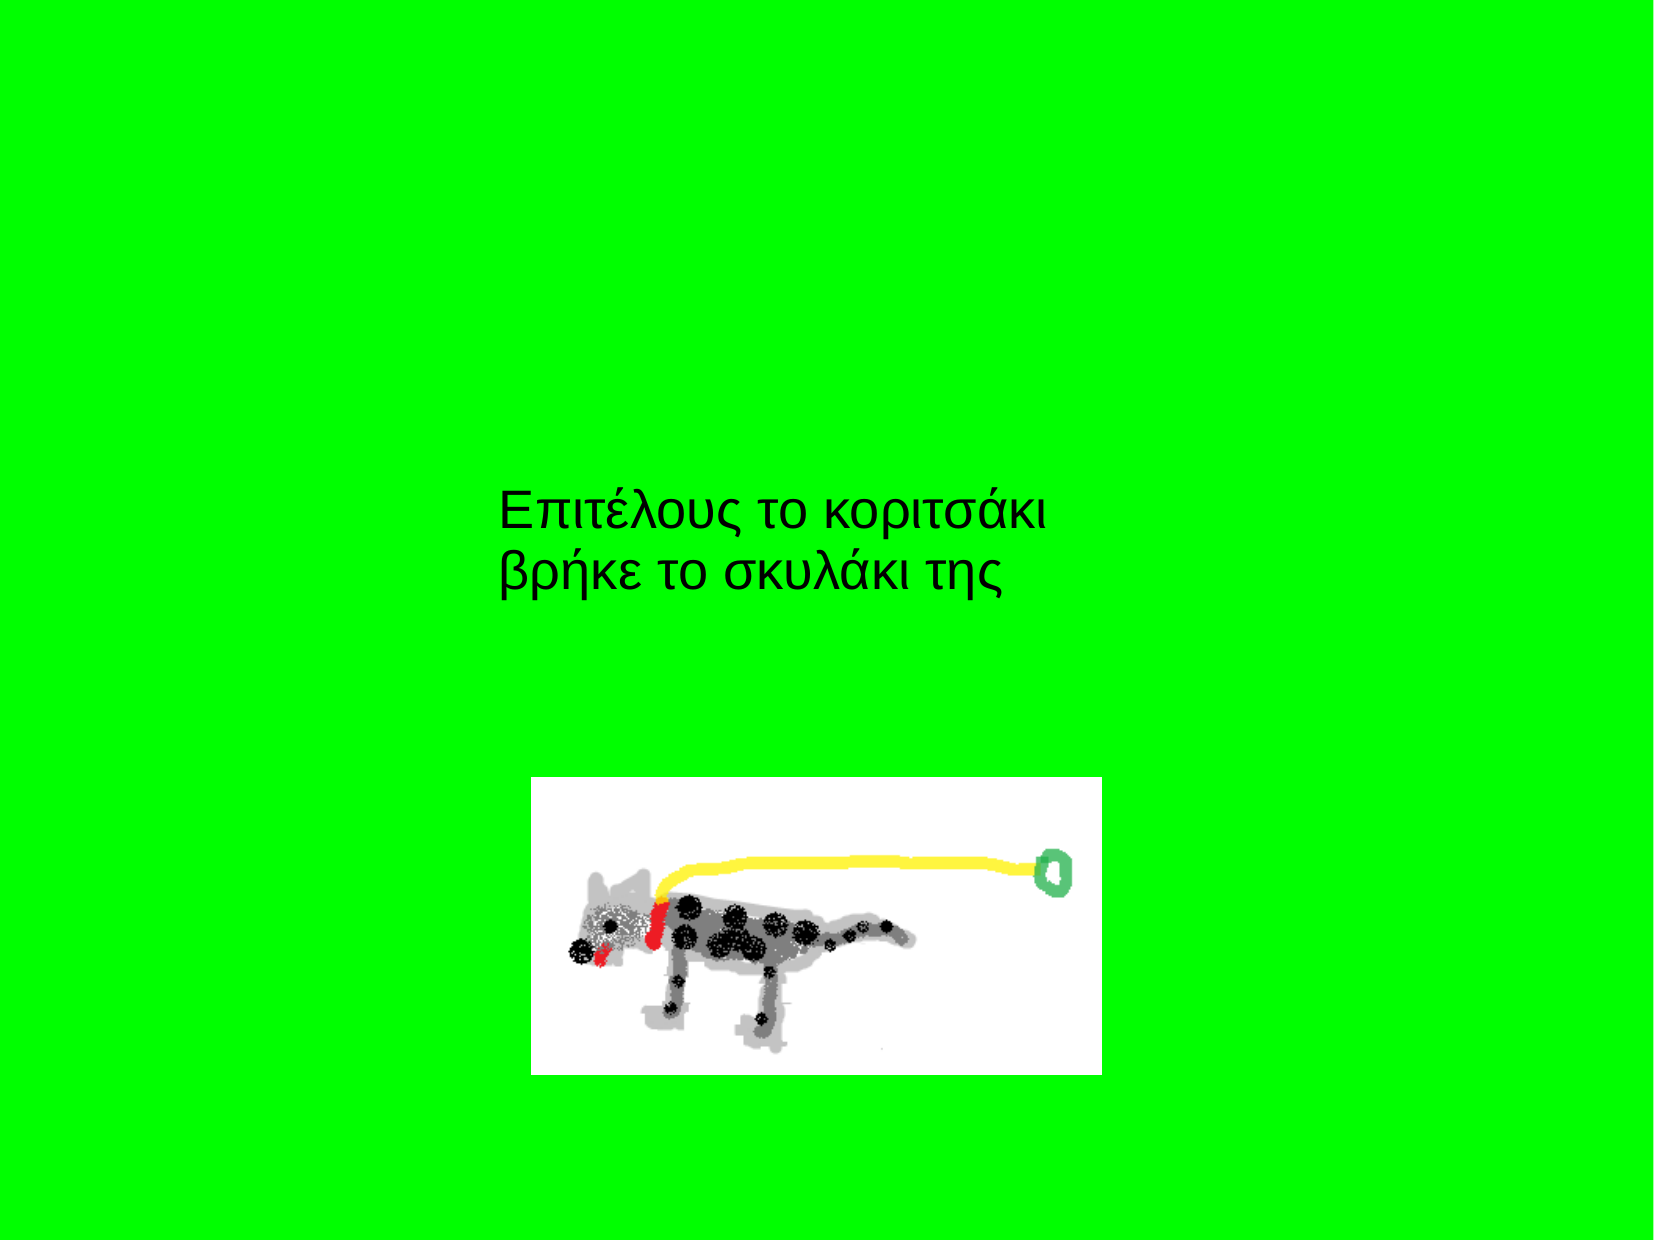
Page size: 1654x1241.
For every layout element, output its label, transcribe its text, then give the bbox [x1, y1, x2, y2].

picture [531, 777, 1102, 1075]
text_box Επιτέλους το κοριτσάκι βρήκε το σκυλάκι της [484, 472, 1158, 609]
